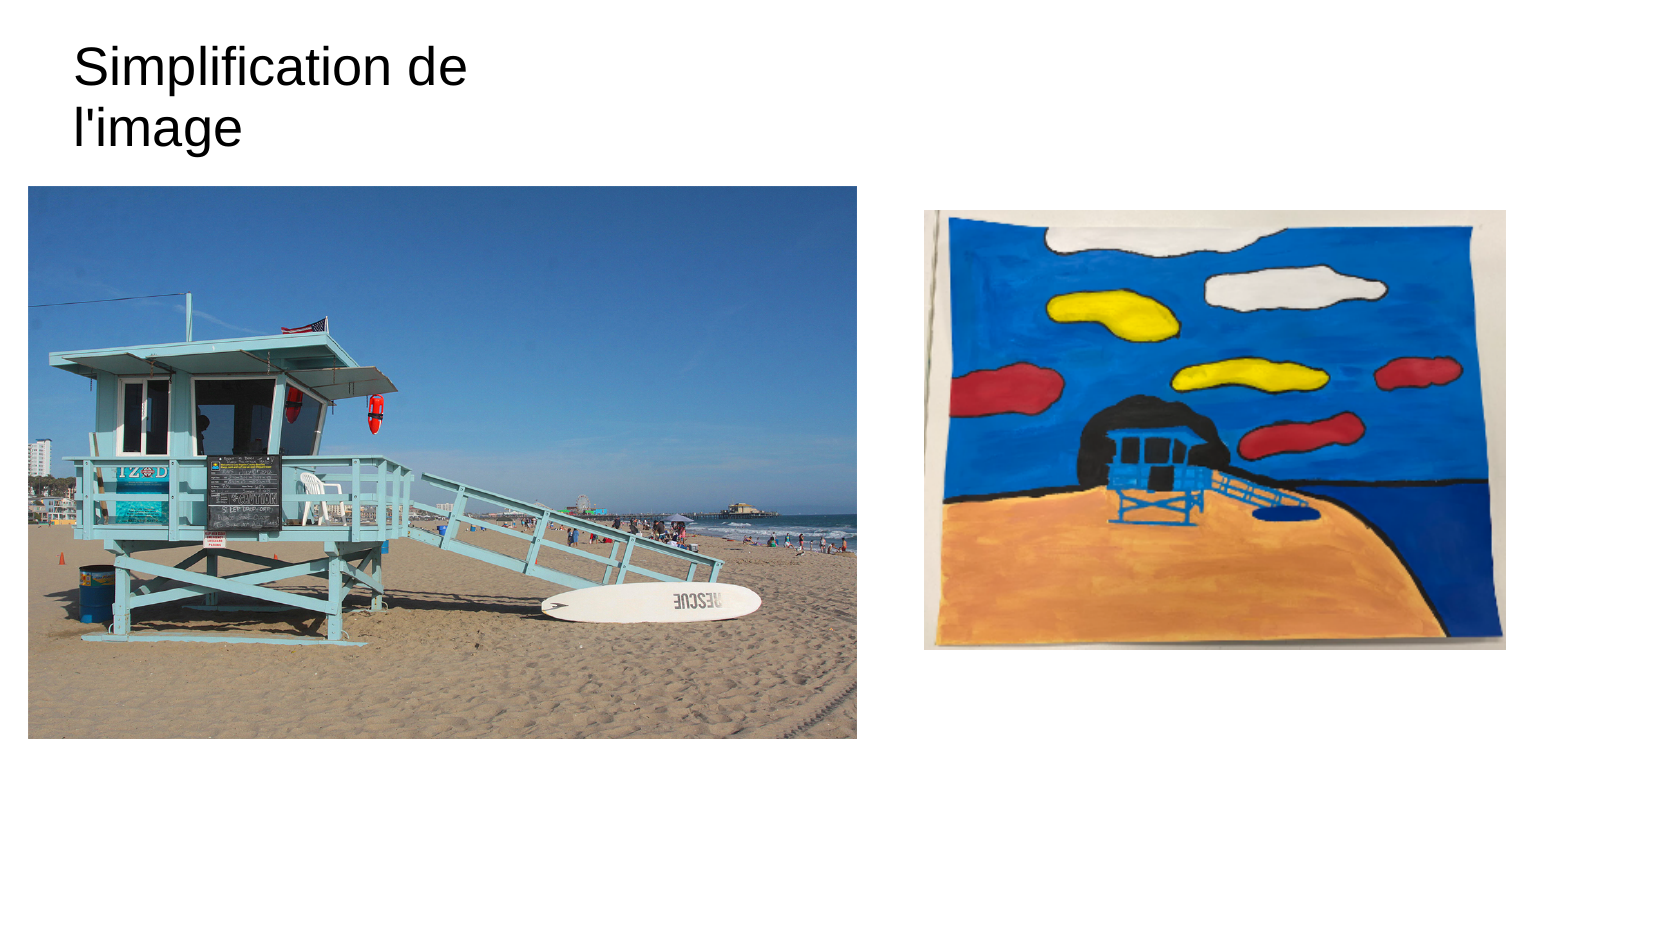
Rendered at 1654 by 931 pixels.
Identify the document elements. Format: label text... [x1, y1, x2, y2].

text_box Simplification de l'image [59, 29, 618, 166]
picture [924, 210, 1506, 650]
picture [28, 186, 857, 739]
